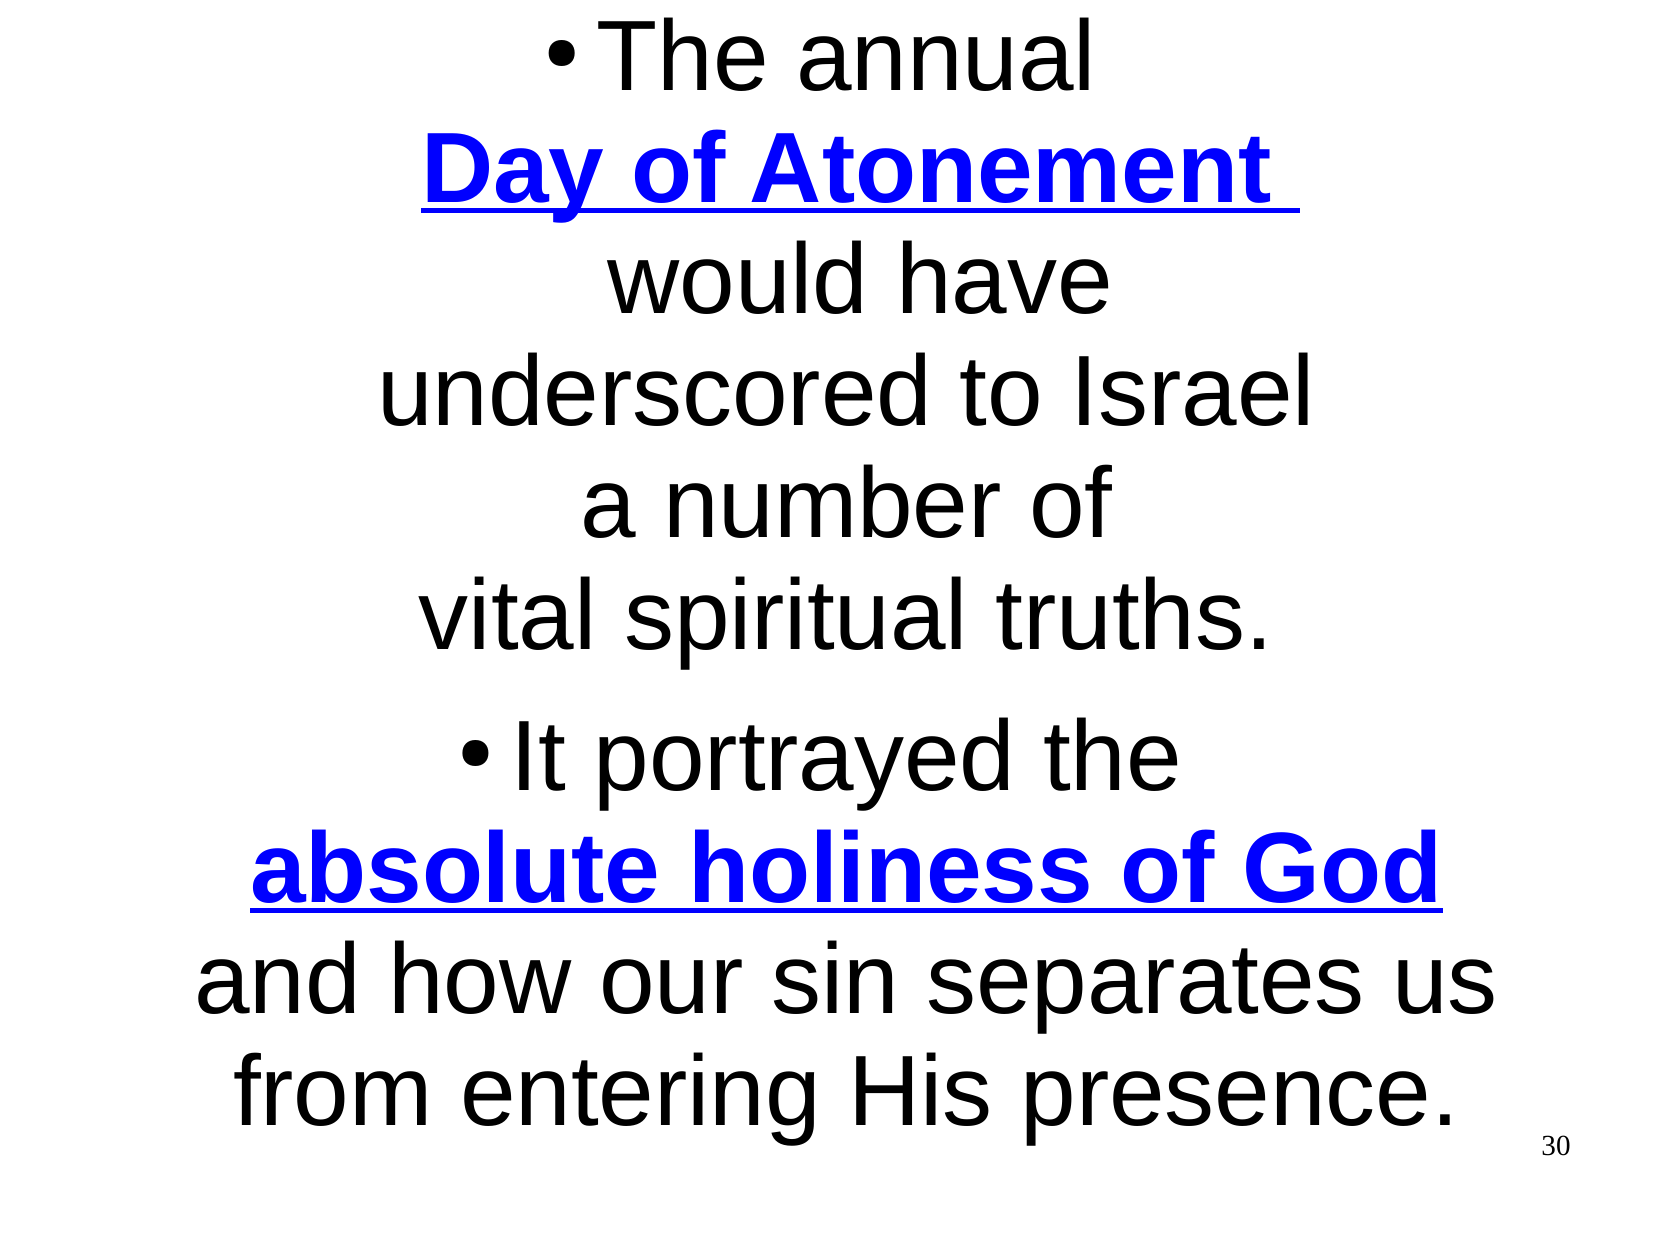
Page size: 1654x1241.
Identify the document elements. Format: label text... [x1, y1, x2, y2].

list The annual Day of Atonement would have underscored to Israel a number of vital spiritual truths. It portrayed the absolute holiness of God and how our sin separates us from entering His presence. [0, 0, 1651, 1238]
